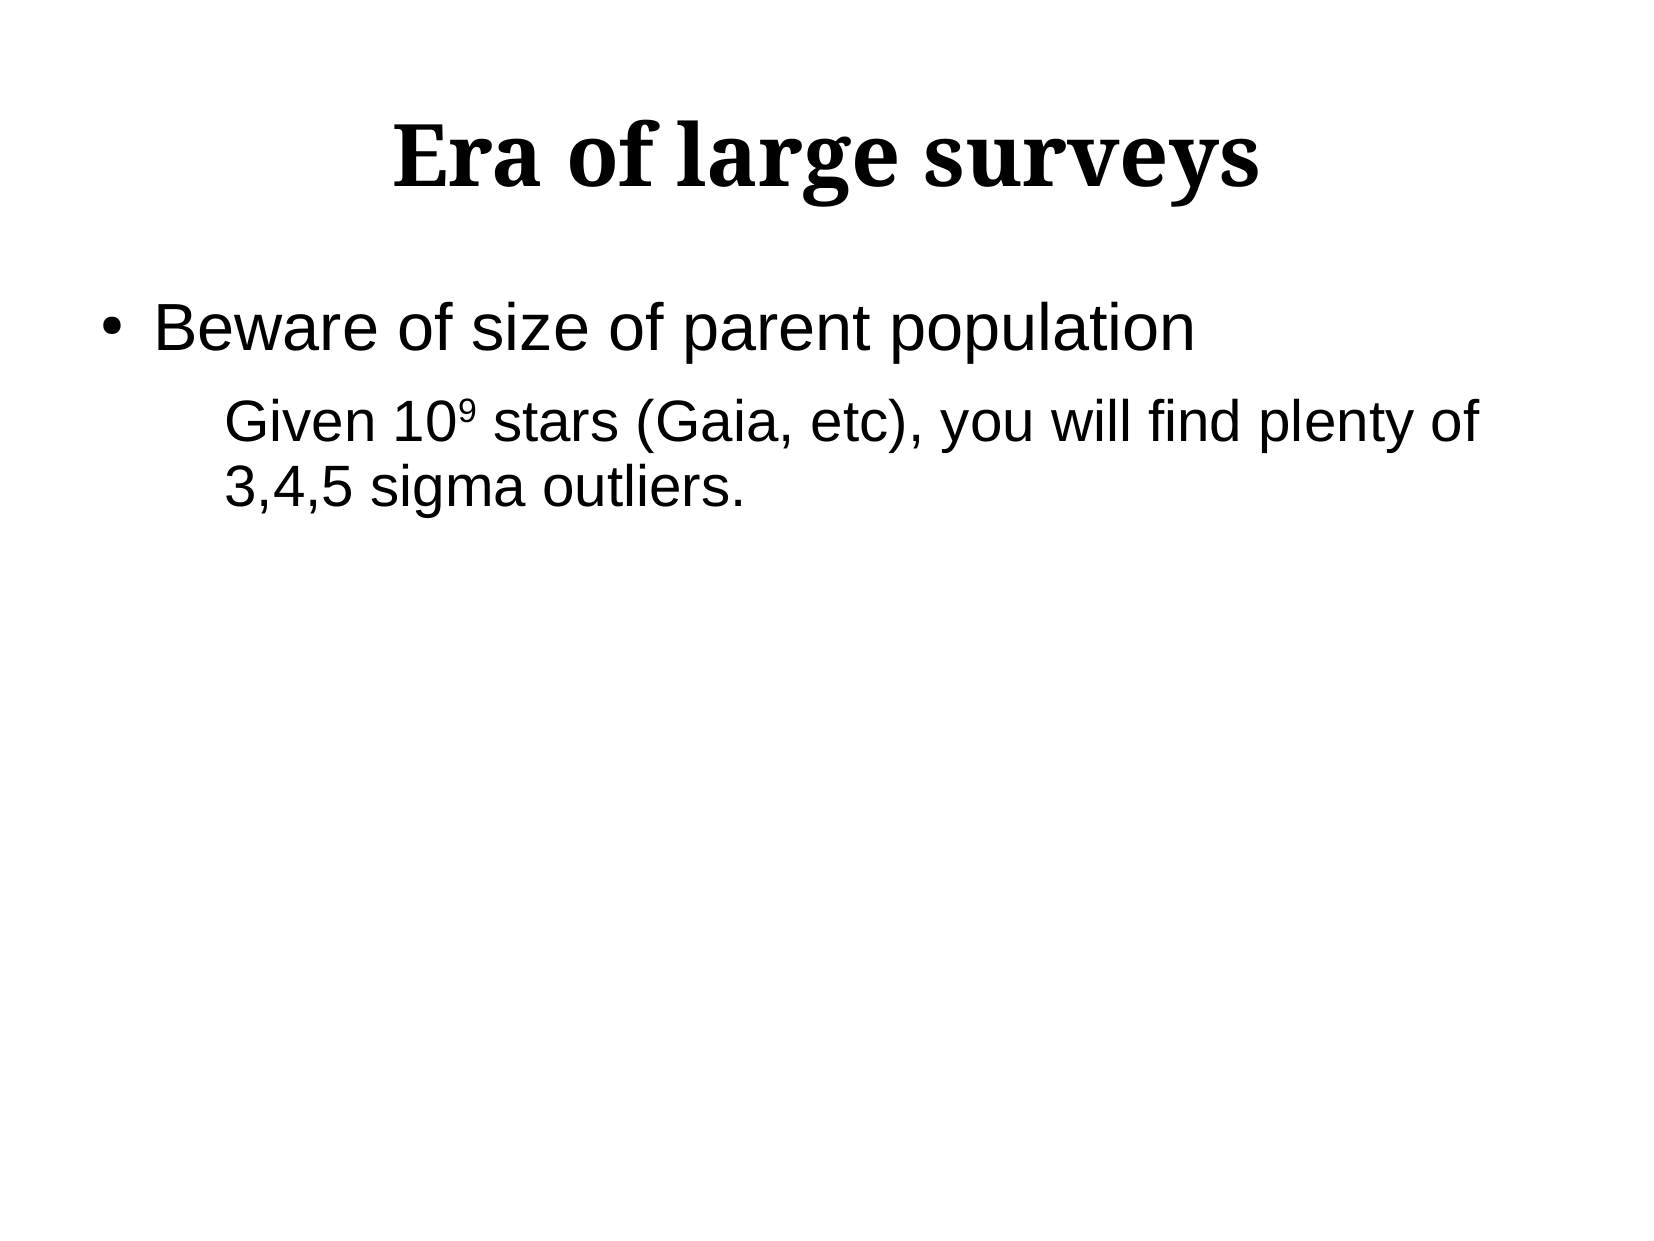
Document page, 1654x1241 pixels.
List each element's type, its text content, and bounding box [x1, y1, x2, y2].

list Beware of size of parent population Given 109 stars (Gaia, etc), you will find plenty of 3,4,5 sigma outliers. [82, 290, 1571, 1010]
title Era of large surveys [82, 49, 1571, 257]
